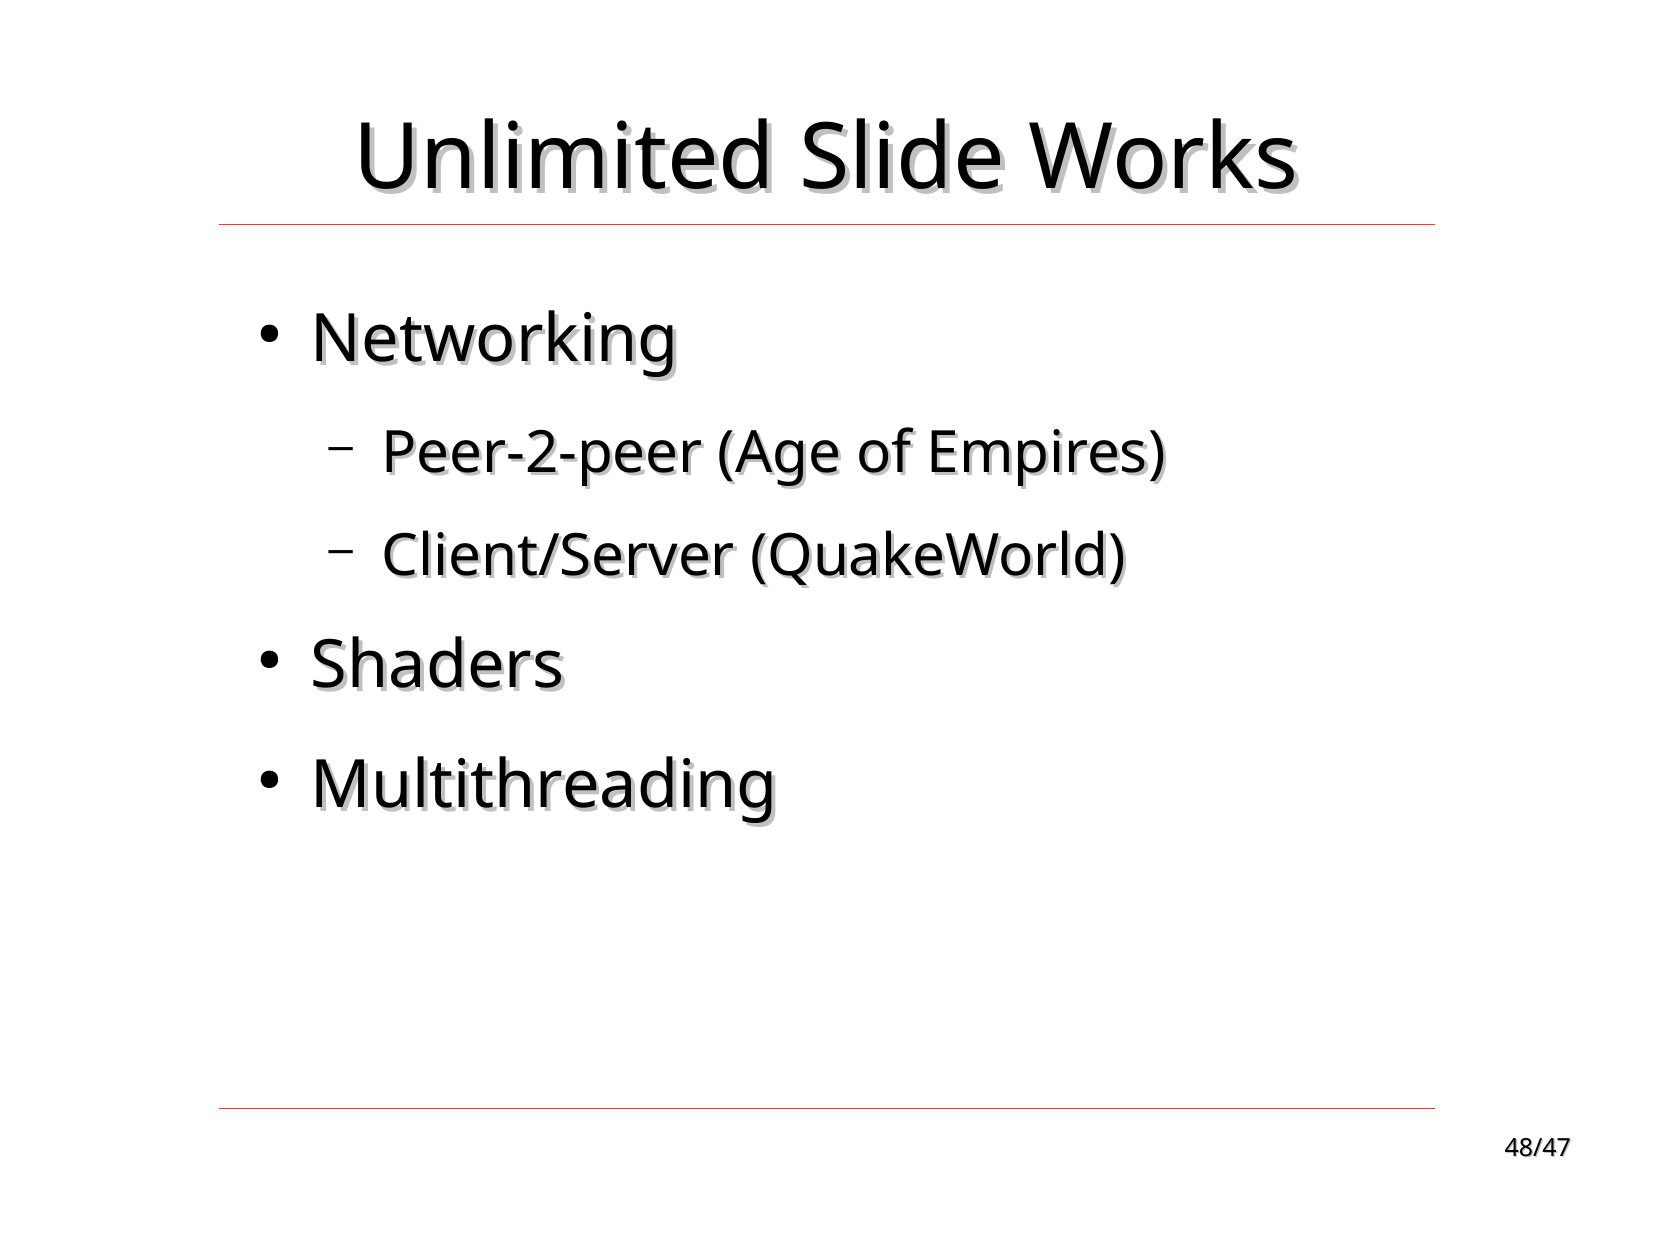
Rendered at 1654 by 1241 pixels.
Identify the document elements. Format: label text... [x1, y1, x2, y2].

title Unlimited Slide Works [82, 49, 1571, 257]
list Networking Peer-2-peer (Age of Empires) Client/Server (QuakeWorld) Shaders Multithreading [240, 290, 1414, 1096]
